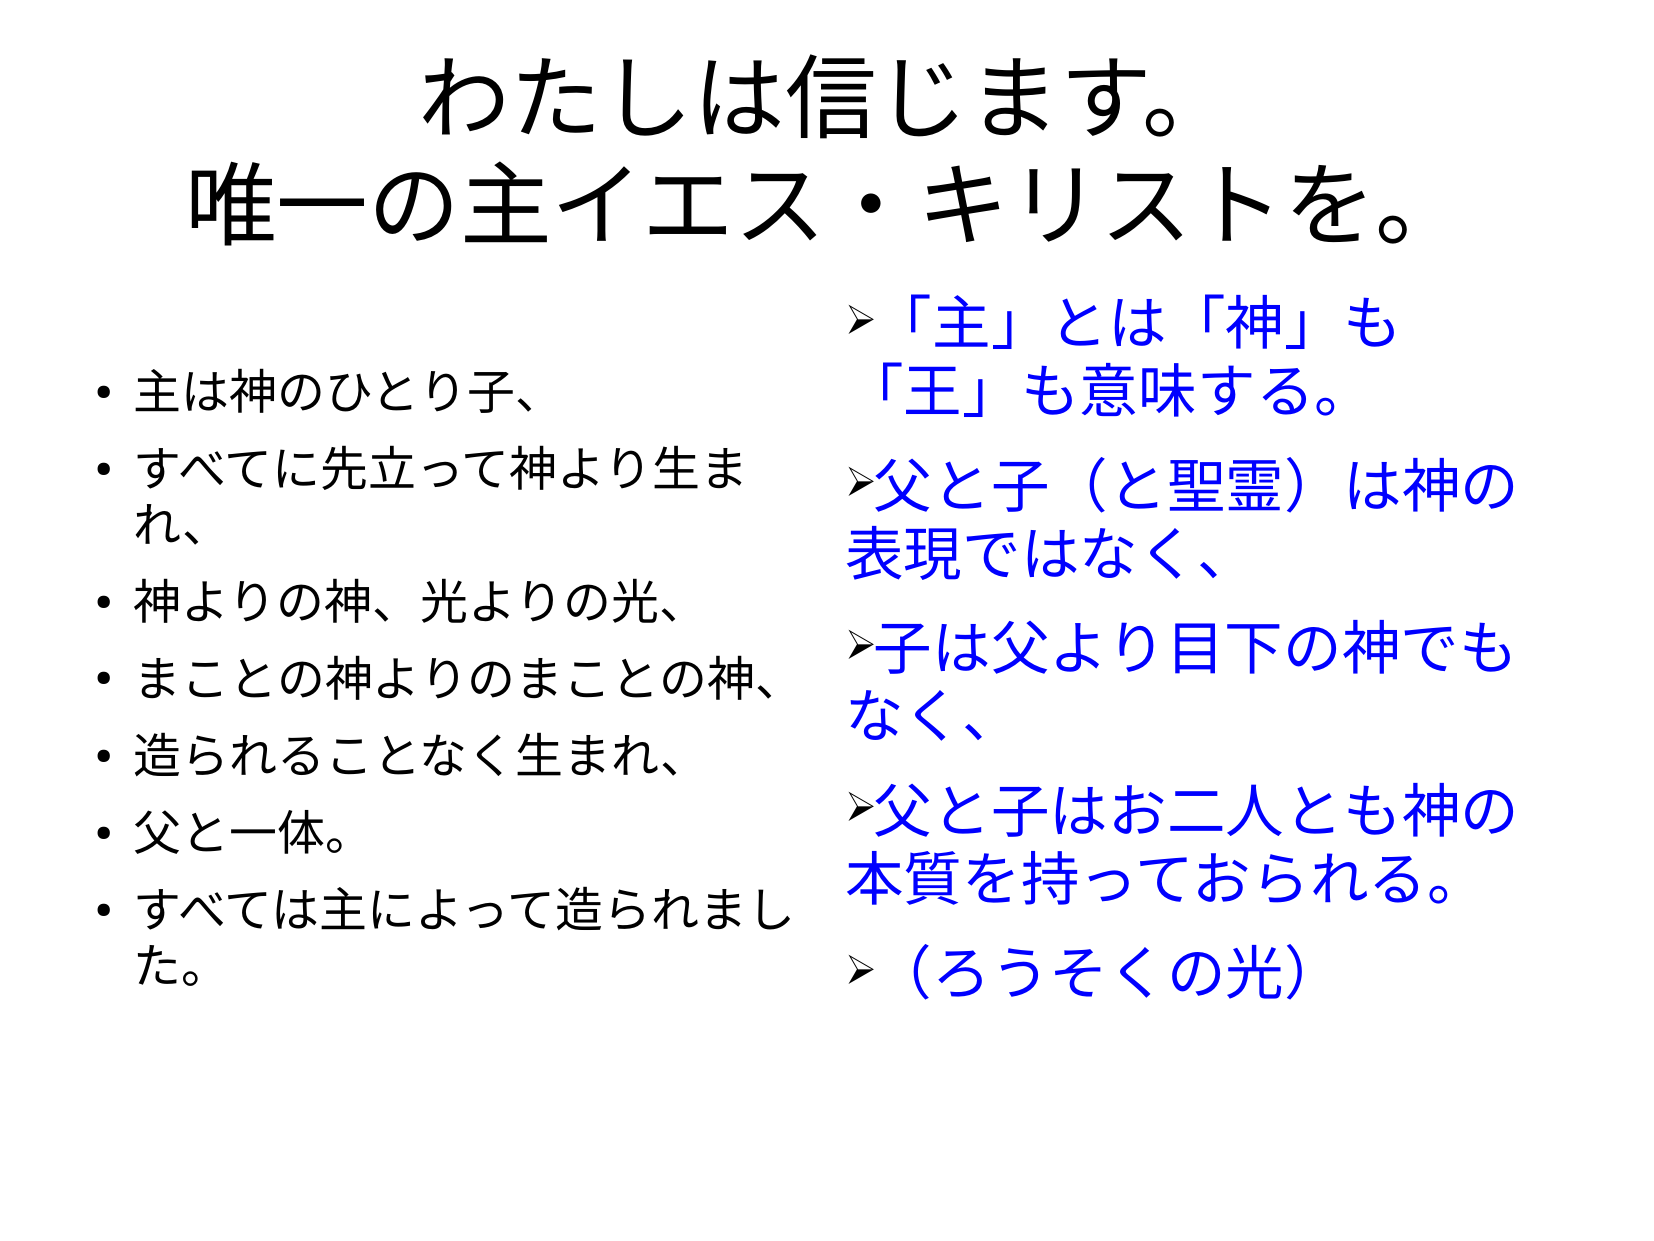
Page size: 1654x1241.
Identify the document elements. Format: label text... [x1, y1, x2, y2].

list 「主」とは「神」も「王」も意味する。 父と子（と聖霊）は神の表現ではなく、 子は父より目下の神でもなく、 父と子はお二人とも神の本質を持っておられる。 （ろうそくの光） [845, 290, 1572, 1010]
title わたしは信じます。 唯一の主イエス・キリストを。 [82, 45, 1571, 261]
list 主は神のひとり子、 すべてに先立って神より生まれ、 神よりの神、光よりの光、 まことの神よりのまことの神、 造られることなく生まれ、 父と一体。 すべては主によって造られました。 [82, 290, 809, 1010]
